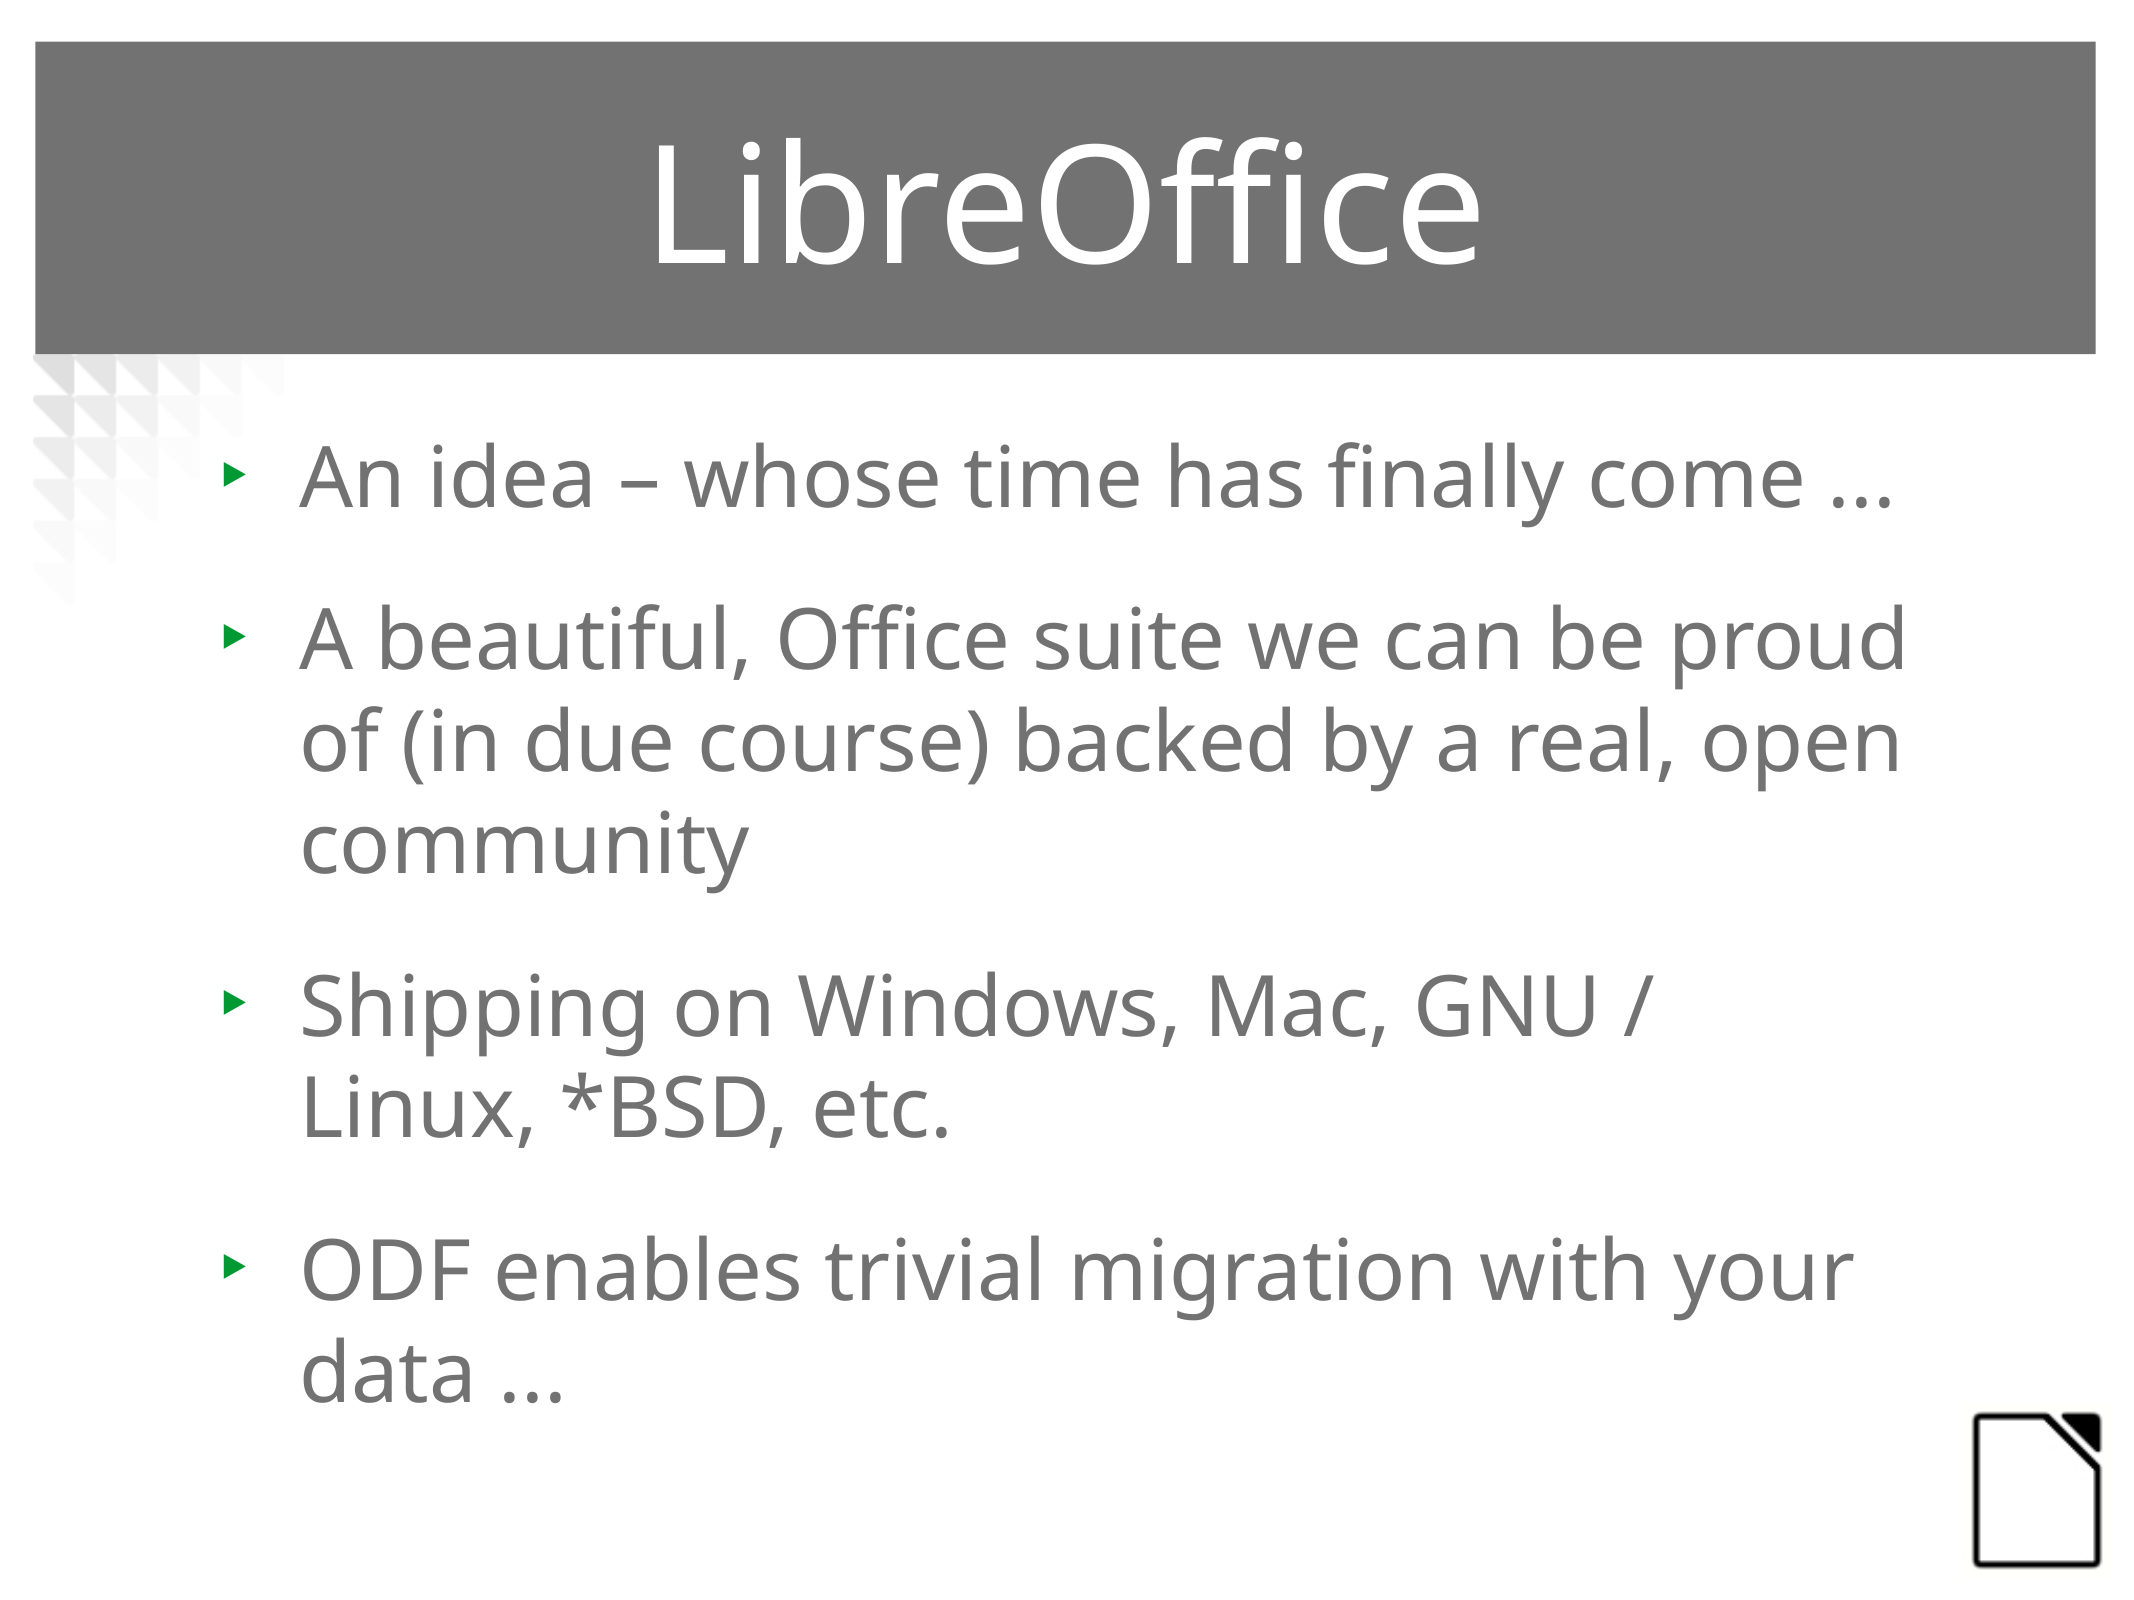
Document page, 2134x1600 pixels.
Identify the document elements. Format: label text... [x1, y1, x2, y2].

picture [1962, 1402, 2113, 1580]
picture [33, 354, 284, 605]
title LibreOffice [35, 41, 2096, 355]
list An idea – whose time has finally come ... A beautiful, Office suite we can be proud of (in due course) backed by a real, open community Shipping on Windows, Mac, GNU / Linux, *BSD, etc. ODF enables trivial migration with your data ... [208, 375, 1925, 1467]
